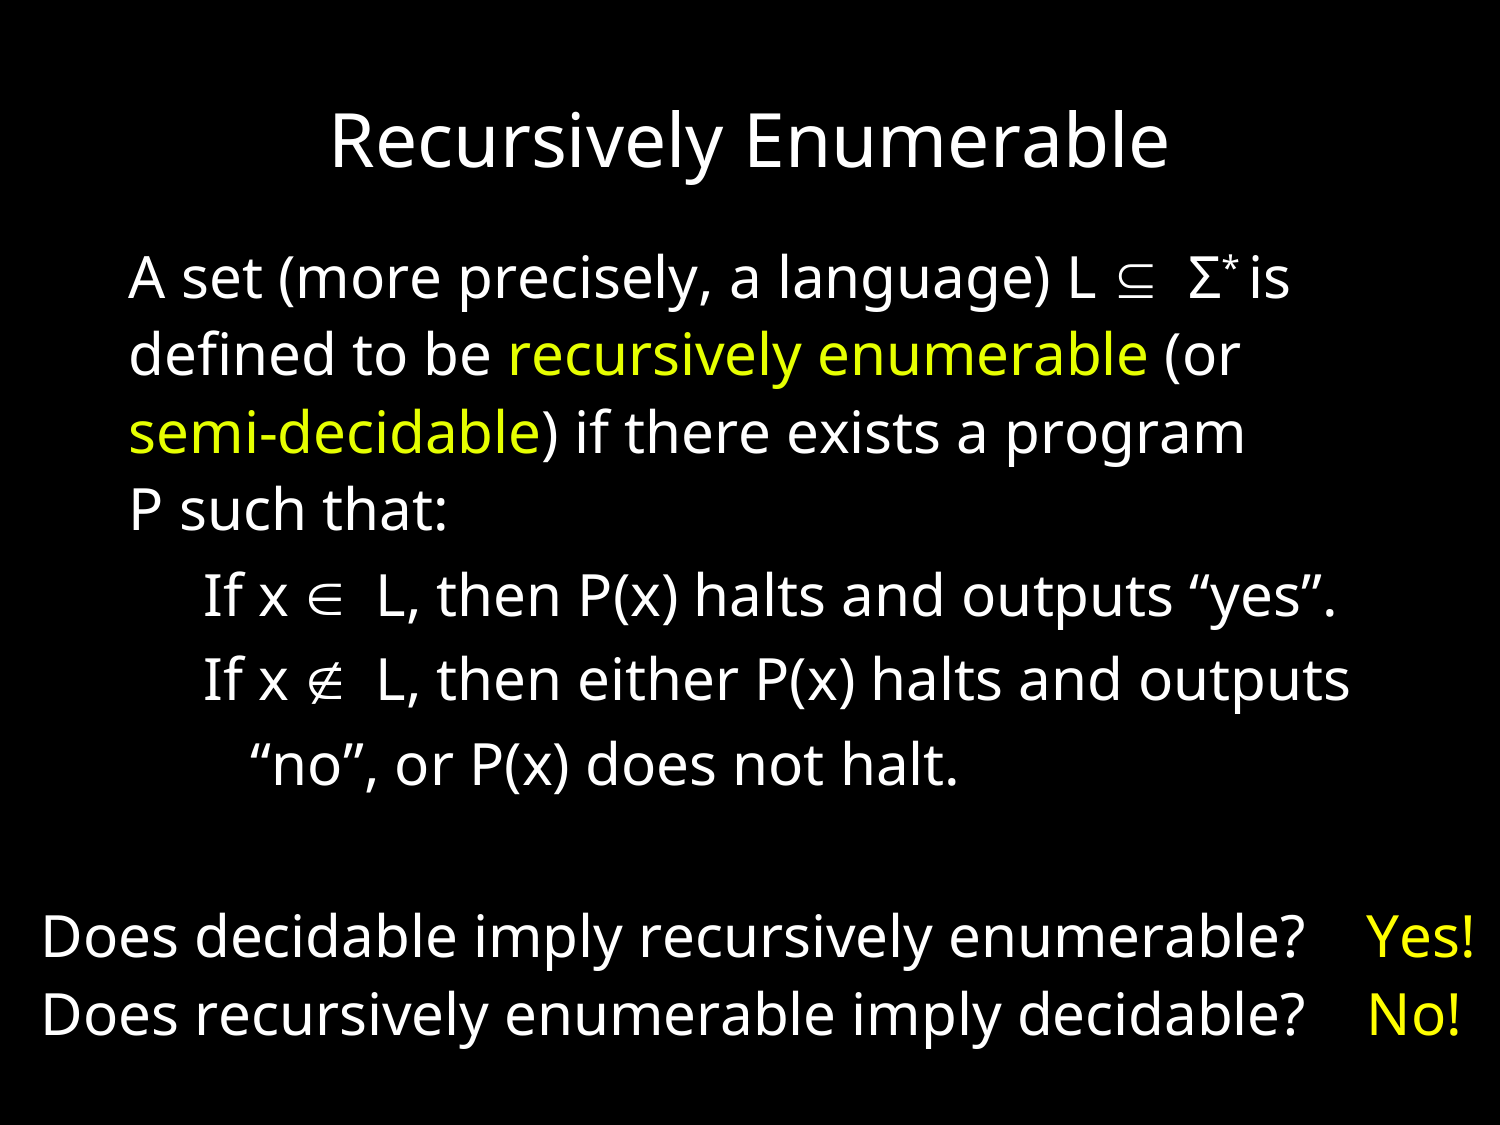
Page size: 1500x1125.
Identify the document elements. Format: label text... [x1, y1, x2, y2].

text_box A set (more precisely, a language) L ⊆ Σ* is defined to be recursively enumerable (or semi-decidable) if there exists a program P such that: If x ∈ L, then P(x) halts and outputs “yes”. If x ∉ L, then either P(x) halts and outputs “no”, or P(x) does not halt. [114, 240, 1367, 805]
text_box Recursively Enumerable [112, 67, 1388, 209]
text_box Yes! No! [1352, 899, 1492, 1056]
text_box Does decidable imply recursively enumerable? Does recursively enumerable imply decidable? [25, 899, 1321, 1056]
